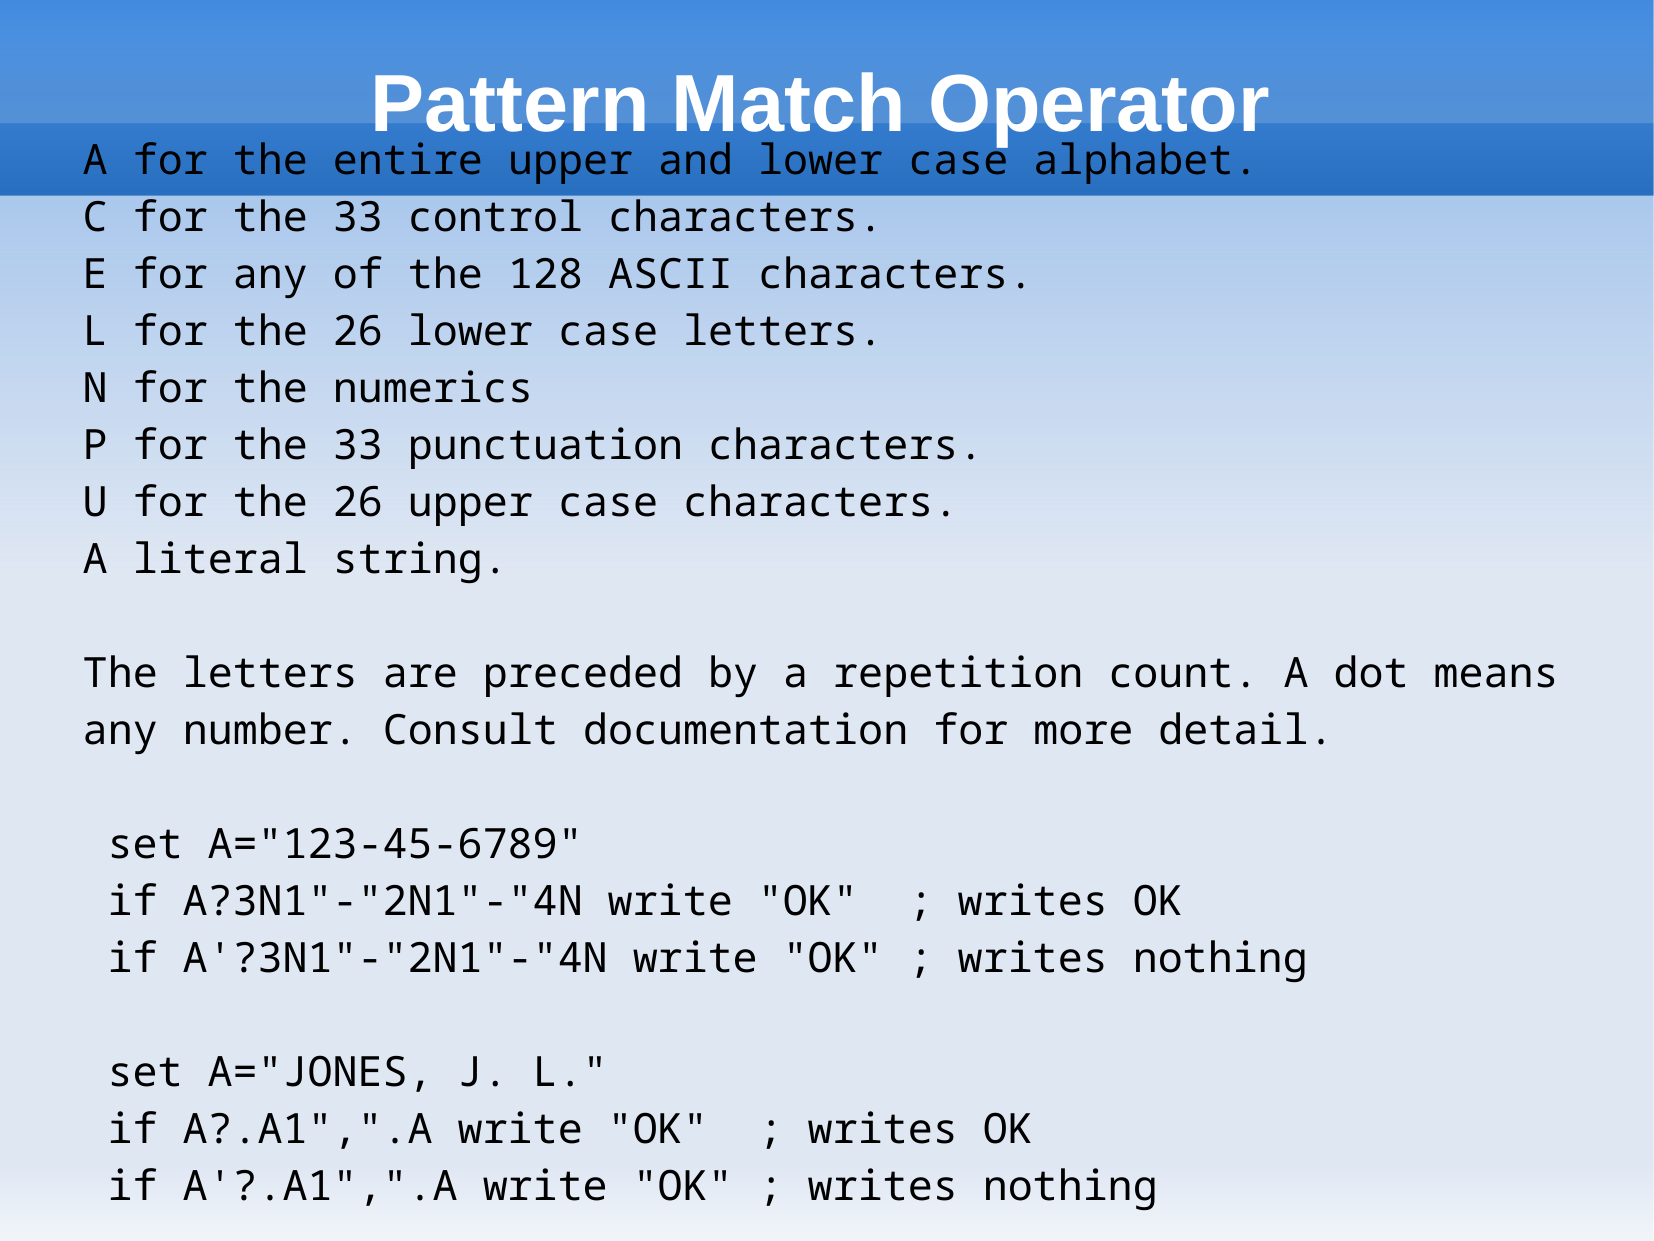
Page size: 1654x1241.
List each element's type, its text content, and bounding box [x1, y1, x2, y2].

picture [198, 208, 240, 213]
picture [824, 208, 844, 213]
picture [1013, 1185, 1026, 1197]
picture [823, 1185, 827, 1196]
picture [244, 208, 260, 213]
picture [298, 208, 349, 213]
picture [447, 208, 469, 213]
picture [424, 208, 442, 213]
picture [1138, 1185, 1150, 1197]
picture [172, 208, 199, 213]
picture [663, 1185, 676, 1197]
picture [487, 1185, 491, 1196]
picture [548, 208, 570, 213]
picture [146, 208, 167, 213]
picture [723, 208, 745, 213]
picture [352, 208, 374, 213]
title Pattern Match Operator [76, 0, 1565, 208]
picture [625, 208, 636, 213]
picture [498, 1185, 502, 1196]
picture [524, 208, 543, 213]
picture [573, 208, 620, 213]
picture [673, 208, 700, 213]
picture [0, 0, 1654, 1241]
picture [750, 208, 766, 213]
picture [699, 208, 717, 213]
picture [377, 208, 419, 213]
picture [812, 1185, 816, 1196]
picture [473, 208, 490, 213]
picture [274, 208, 293, 213]
picture [799, 208, 825, 213]
picture [494, 208, 525, 213]
subtitle A for the entire upper and lower case alphabet. C for the 33 control characters. E for any of the 128 ASCII characters. L for the 26 lower case letters. N for the numerics P for the 33 punctuation characters. U for the 26 upper case characters. A literal string. The letters are preceded by a repetition count. A dot means any number. Consult documentation for more detail. set A="123-45-6789" if A?3N1"-"2N1"-"4N write "OK" ; writes OK if A'?3N1"-"2N1"-"4N write "OK" ; writes nothing set A="JONES, J. L." if A?.A1",".A write "OK" ; writes OK if A'?.A1",".A write "OK" ; writes nothing [82, 213, 1571, 1185]
picture [650, 208, 667, 213]
picture [89, 208, 142, 213]
picture [770, 208, 794, 213]
